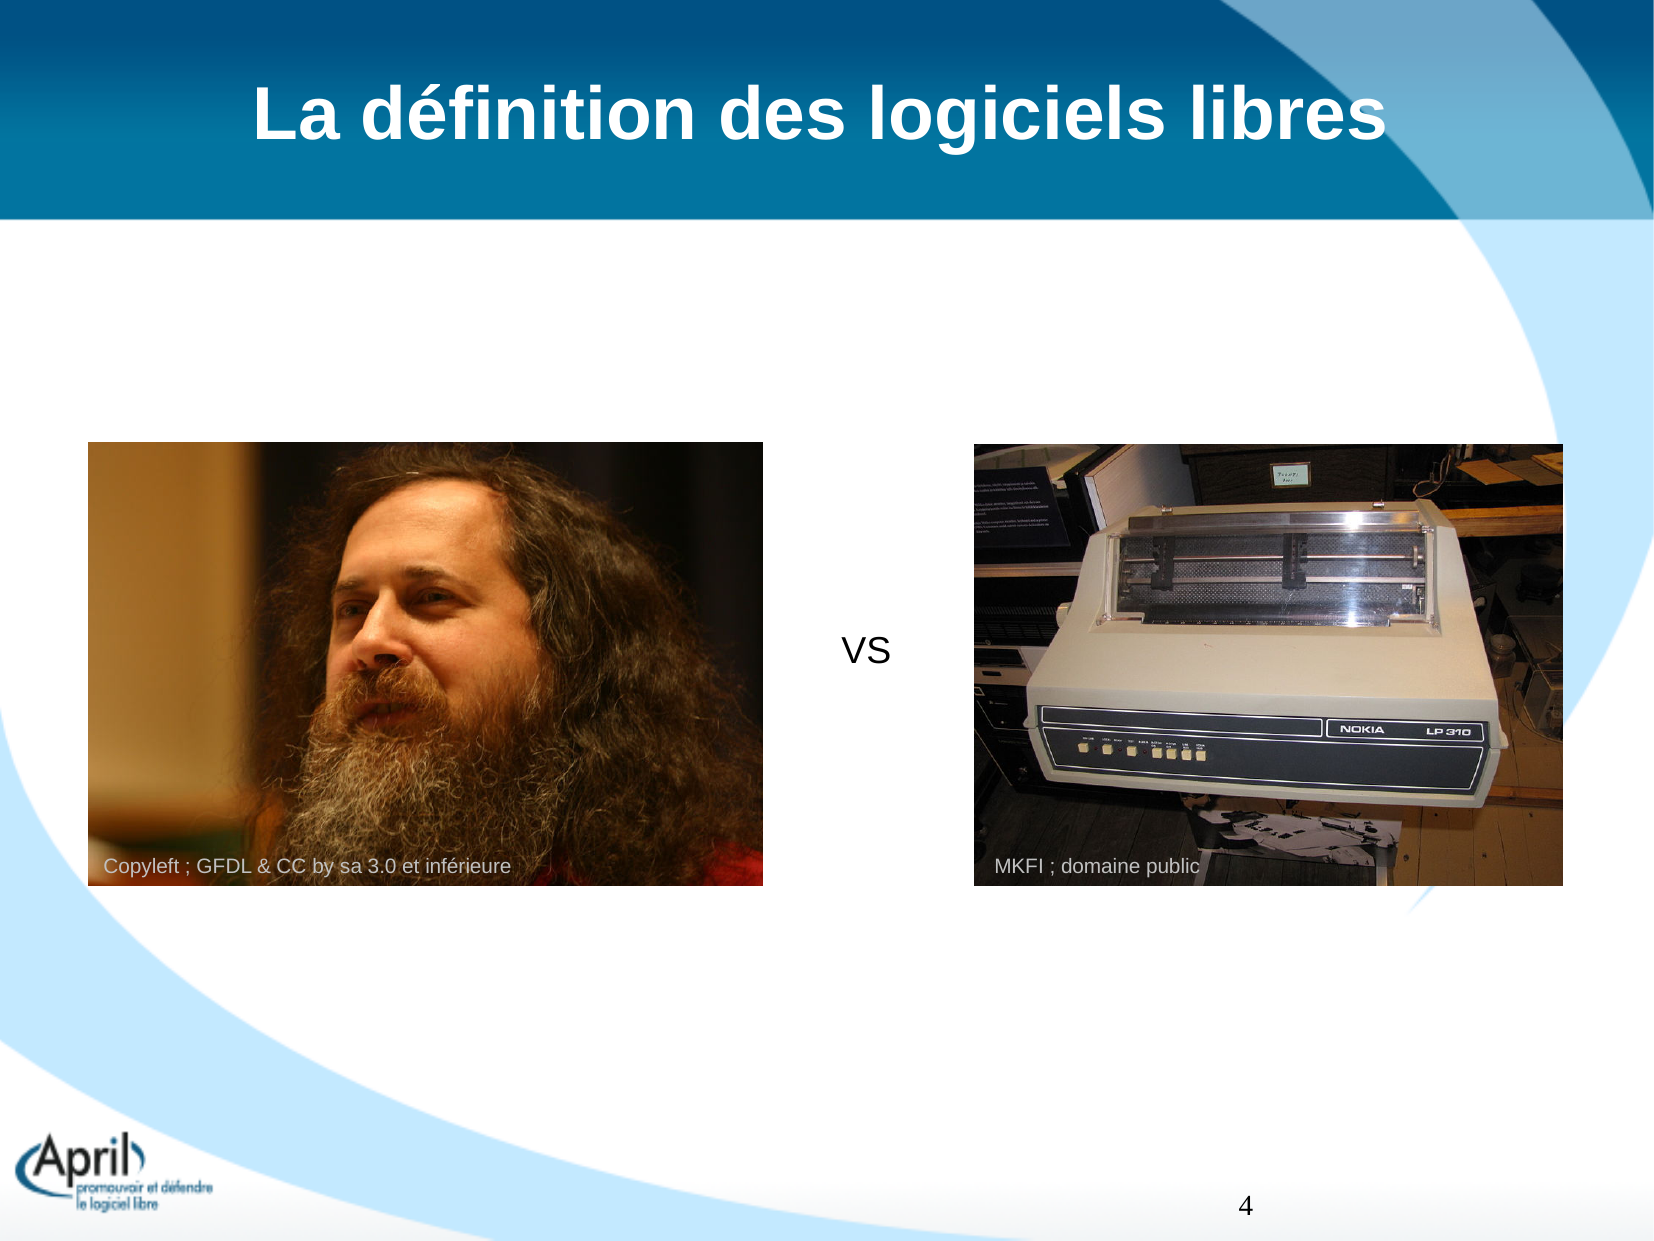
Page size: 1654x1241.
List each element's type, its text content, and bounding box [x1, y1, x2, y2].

title La définition des logiciels libres [76, 5, 1565, 213]
text_box Copyleft ; GFDL & CC by sa 3.0 et inférieure [88, 847, 650, 886]
text_box [0, 1154, 1654, 1241]
text_box <numéro> [1238, 1151, 1625, 1238]
picture [0, 0, 1654, 1154]
text_box VS [826, 622, 907, 680]
text_box MKFI ; domaine public [979, 847, 1418, 886]
